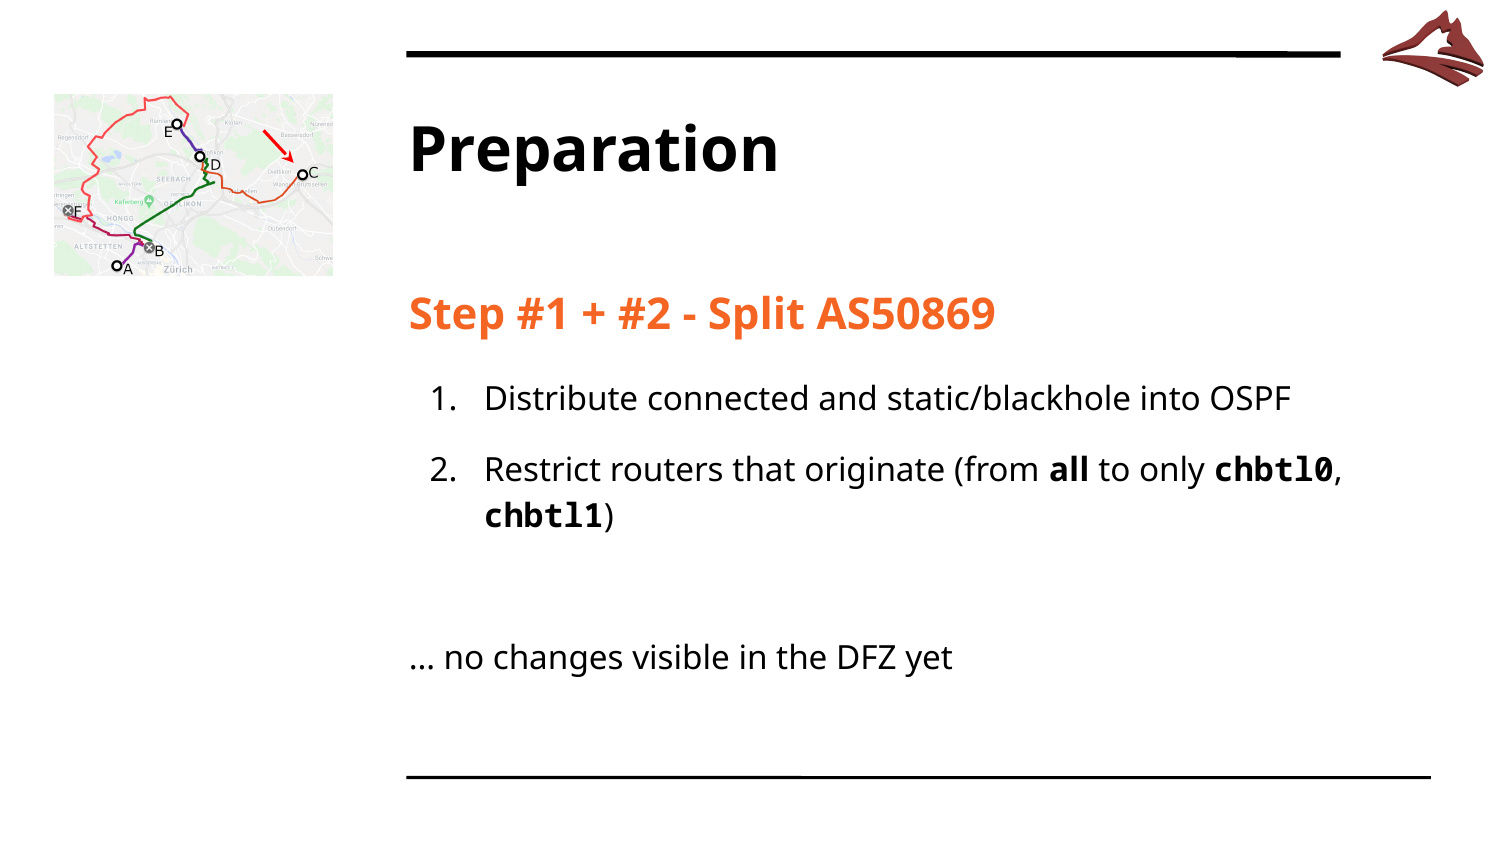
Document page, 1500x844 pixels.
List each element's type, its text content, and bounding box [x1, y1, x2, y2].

picture [1382, 10, 1484, 87]
picture [54, 94, 333, 276]
list Step #1 + #2 - Split AS50869 Distribute connected and static/blackhole into OSPF Restrict routers that originate (from all to only chbtl0, chbtl1) … no changes visible in the DFZ yet [393, 262, 1431, 756]
title Preparation [393, 94, 1431, 199]
